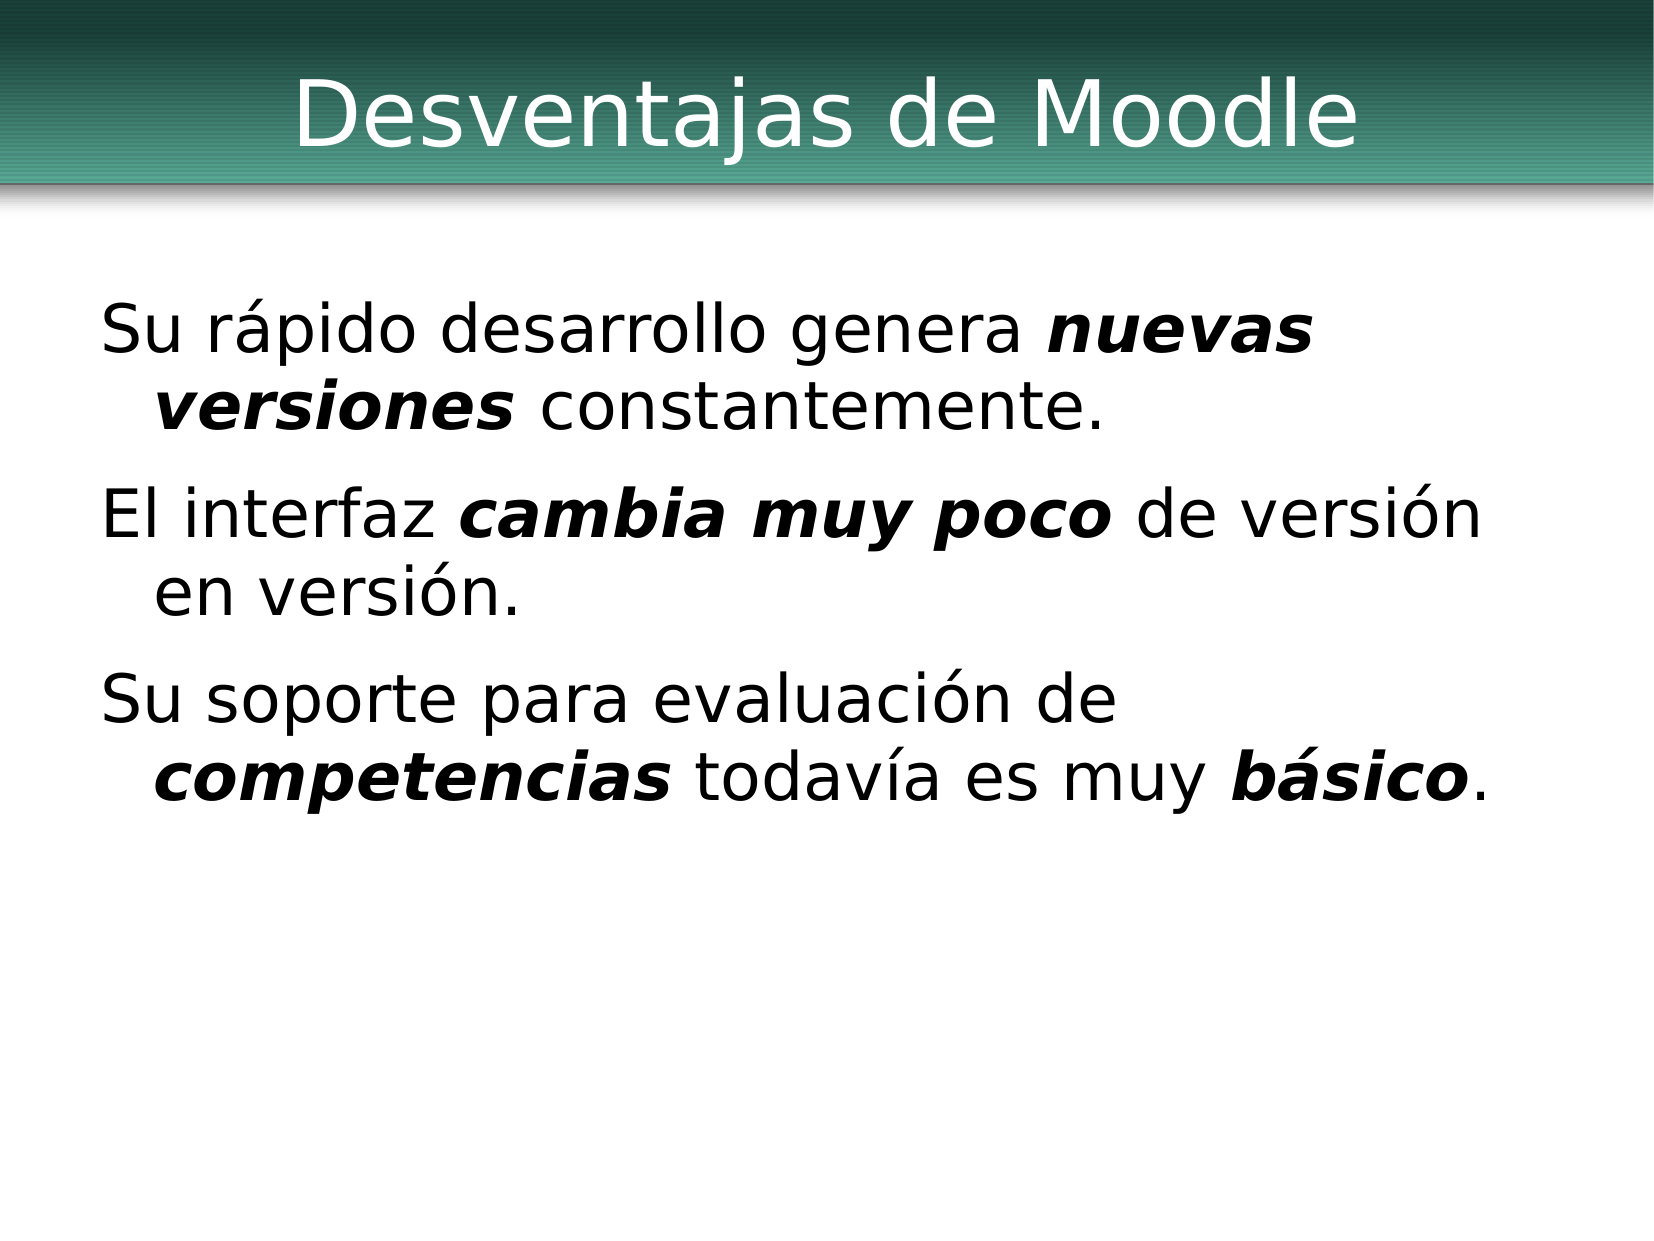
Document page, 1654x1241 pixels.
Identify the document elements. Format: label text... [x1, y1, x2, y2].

picture [0, 0, 1654, 225]
title Desventajas de Moodle [82, 11, 1571, 219]
list Su rápido desarrollo genera nuevas versiones constantemente. El interfaz cambia muy poco de versión en versión. Su soporte para evaluación de competencias todavía es muy básico. [82, 290, 1571, 1094]
